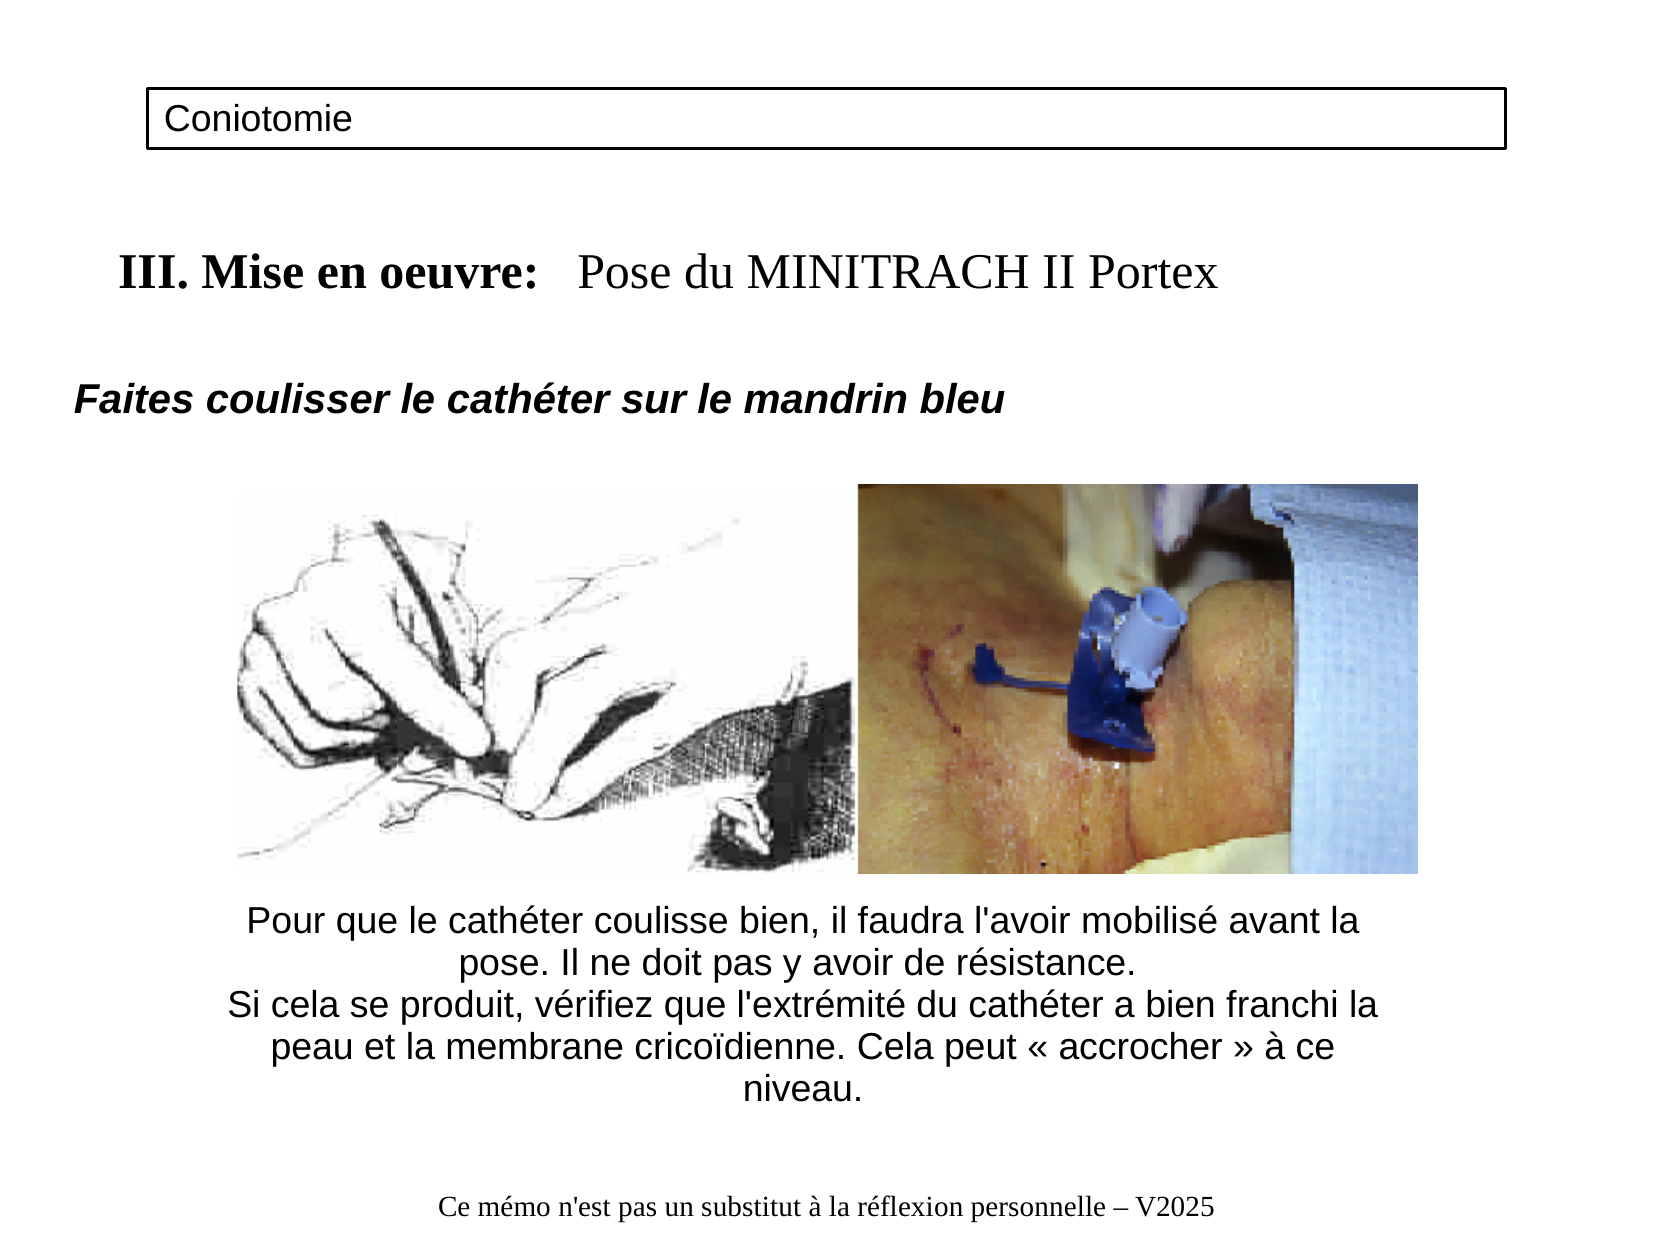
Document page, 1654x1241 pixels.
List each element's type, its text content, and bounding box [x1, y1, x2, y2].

text_box Coniotomie [147, 88, 1506, 149]
text_box Faites coulisser le cathéter sur le mandrin bleu [59, 368, 1182, 431]
picture [211, 484, 1418, 874]
text_box Pour que le cathéter coulisse bien, il faudra l'avoir mobilisé avant la pose. Il ne doit pas y avoir de résistance. Si cela se produit, vérifiez que l'extrémité du cathéter a bien franchi la peau et la membrane cricoïdienne. Cela peut « accrocher » à ce niveau. [212, 891, 1424, 1117]
text_box Ce mémo n'est pas un substitut à la réflexion personnelle – V2025 [358, 1182, 1296, 1231]
text_box III. Mise en oeuvre: Pose du MINITRACH II Portex [103, 236, 1518, 309]
